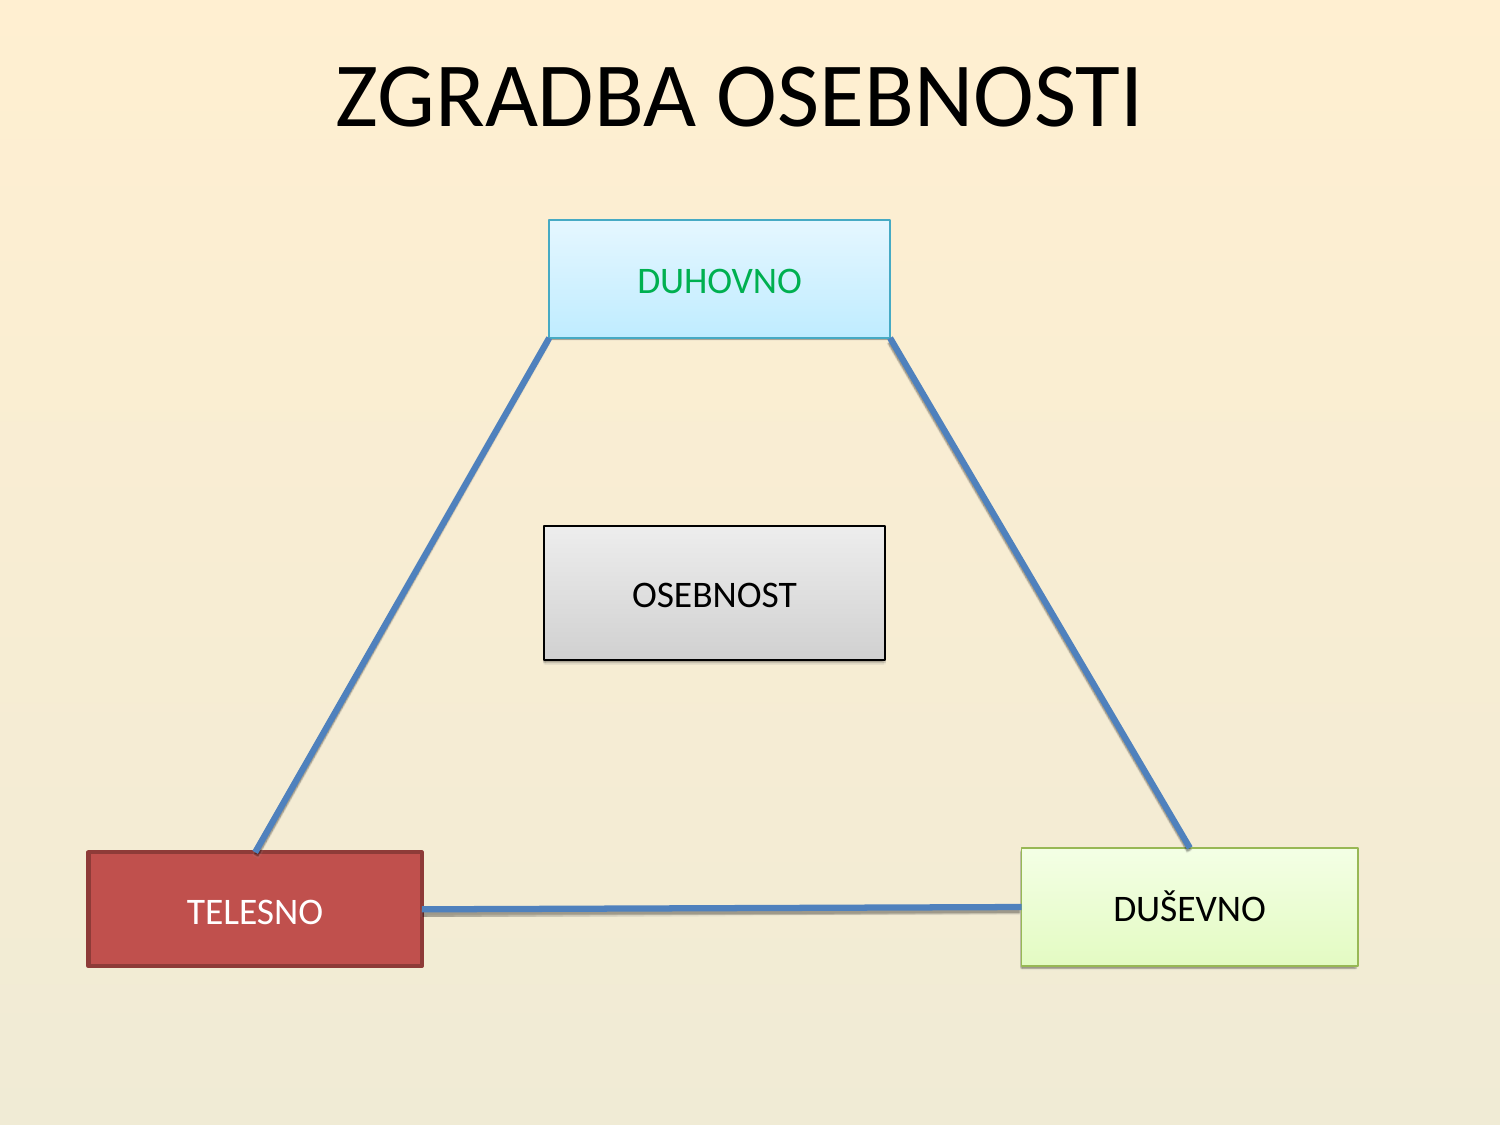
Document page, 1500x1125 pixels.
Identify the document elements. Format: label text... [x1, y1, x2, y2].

title ZGRADBA OSEBNOSTI [64, 0, 1415, 184]
text_box DUHOVNO [549, 219, 890, 338]
text_box OSEBNOST [544, 525, 886, 661]
text_box TELESNO [88, 852, 422, 967]
text_box DUŠEVNO [1021, 847, 1358, 967]
